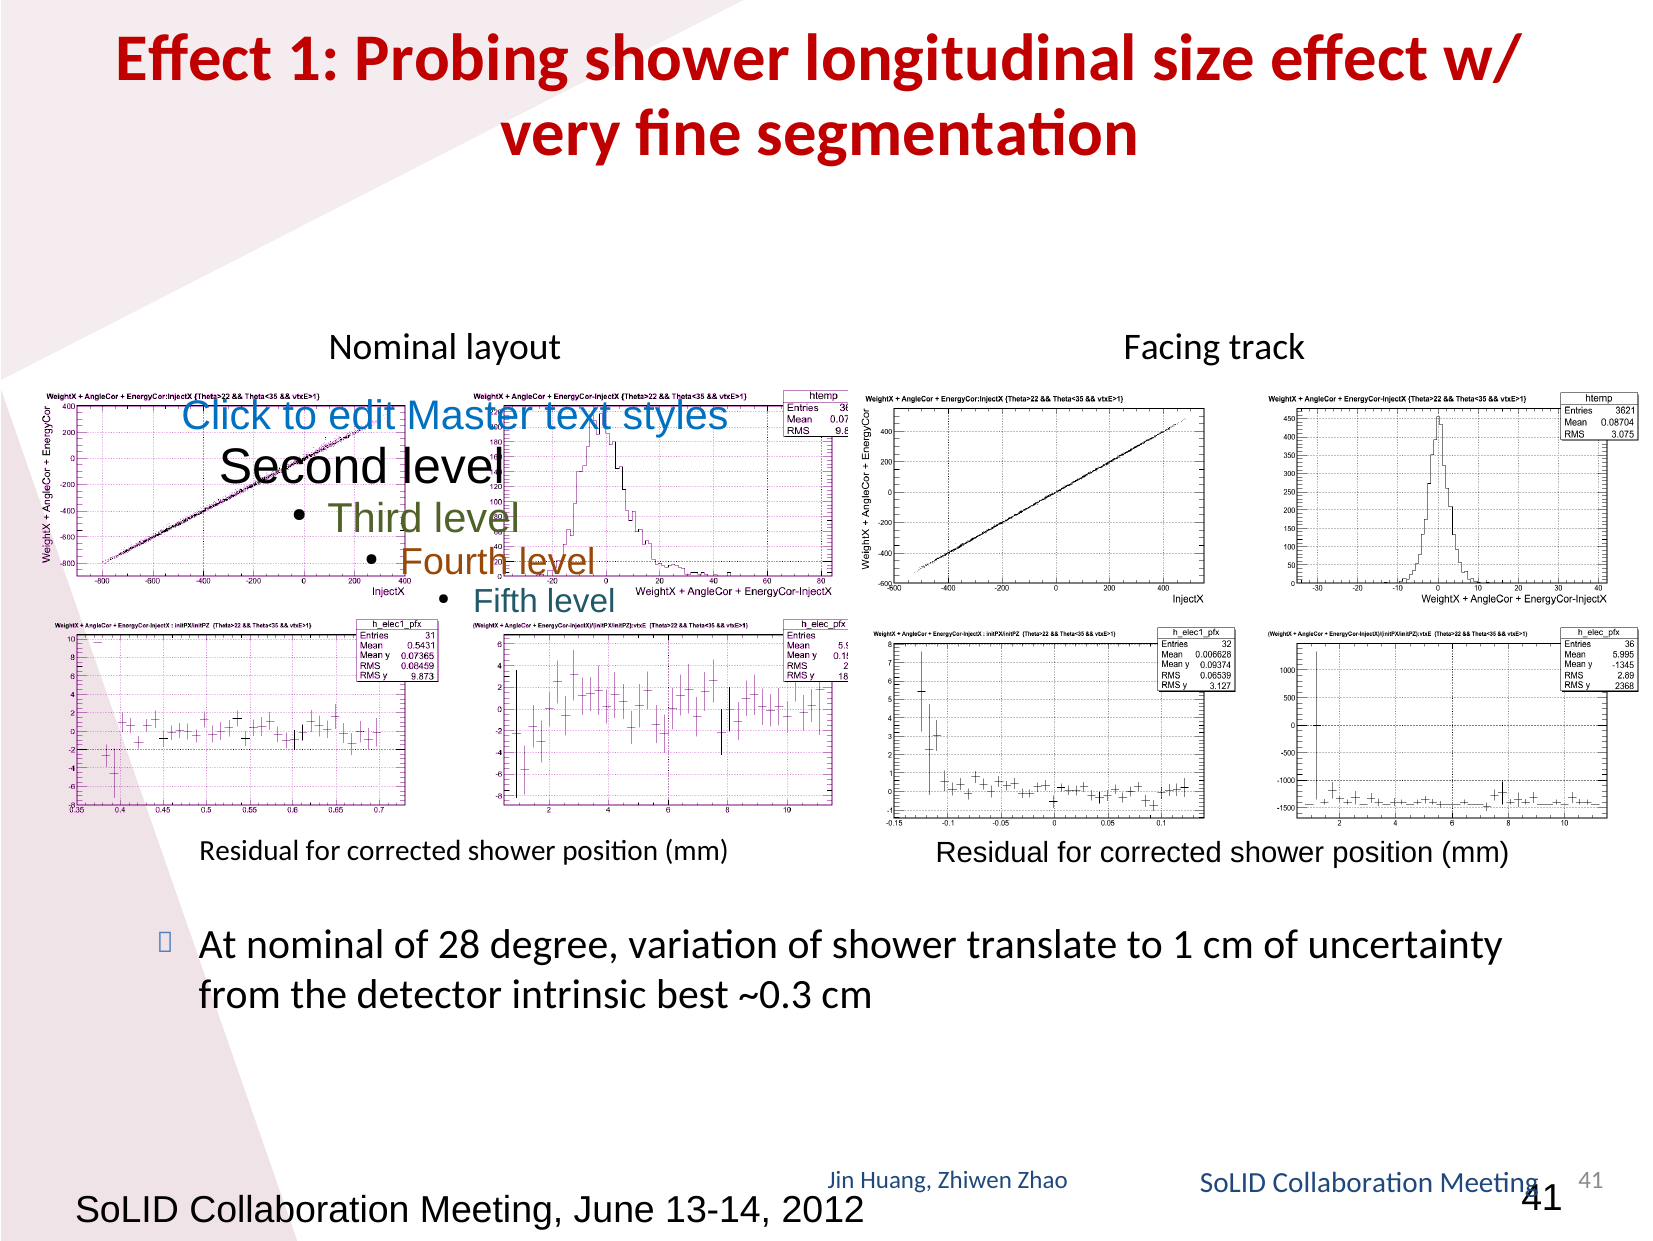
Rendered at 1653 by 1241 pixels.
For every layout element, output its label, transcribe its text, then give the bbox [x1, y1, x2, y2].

text_box <number> [1563, 1158, 1630, 1225]
text_box SoLID Collaboration Meeting [1185, 1158, 1563, 1225]
text_box Nominal layout [313, 318, 577, 376]
text_box Residual for corrected shower position (mm) [184, 826, 751, 874]
picture [28, 385, 1653, 857]
text_box Jin Huang, Zhiwen Zhao [812, 1158, 1185, 1225]
text_box Facing track [1108, 318, 1321, 376]
title Effect 1: Probing shower longitudinal size effect w/ very fine segmentation [68, 13, 1571, 152]
text_box Residual for corrected shower position (mm) [920, 829, 1534, 877]
text_box At nominal of 28 degree, variation of shower translate to 1 cm of uncertainty from the detector intrinsic best ~0.3 cm [123, 909, 1599, 1025]
